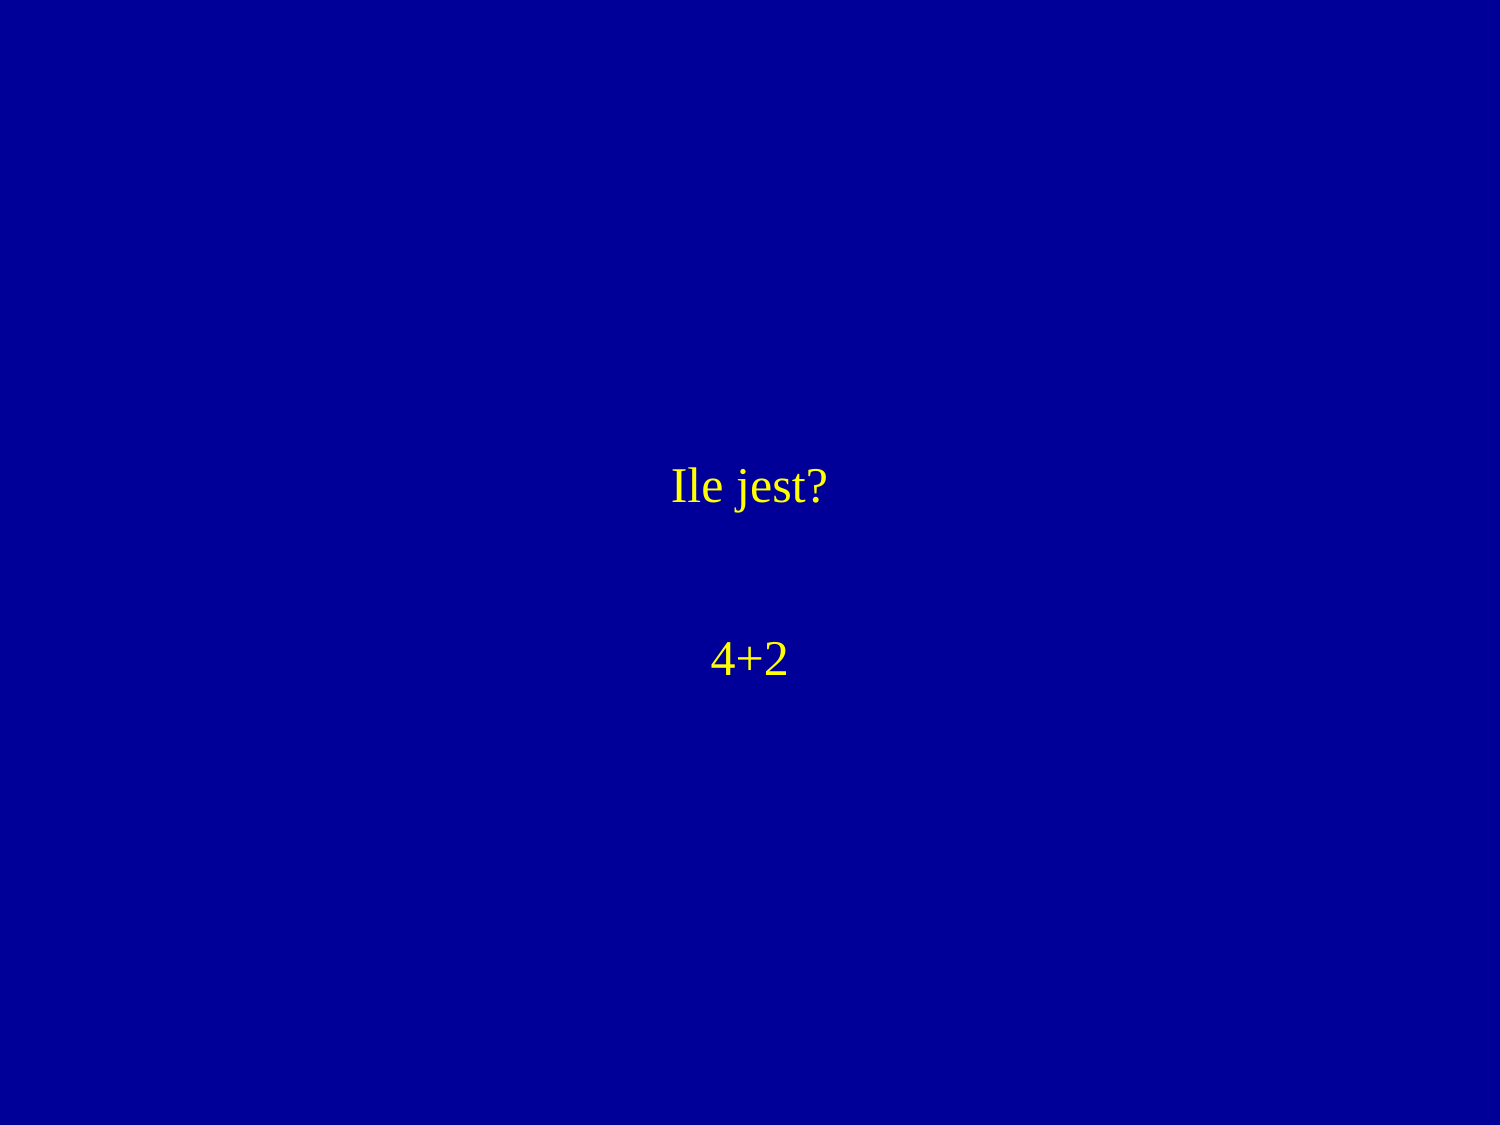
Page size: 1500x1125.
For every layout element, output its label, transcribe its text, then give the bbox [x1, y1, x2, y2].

text_box Ile jest? 4+2 [656, 450, 844, 694]
